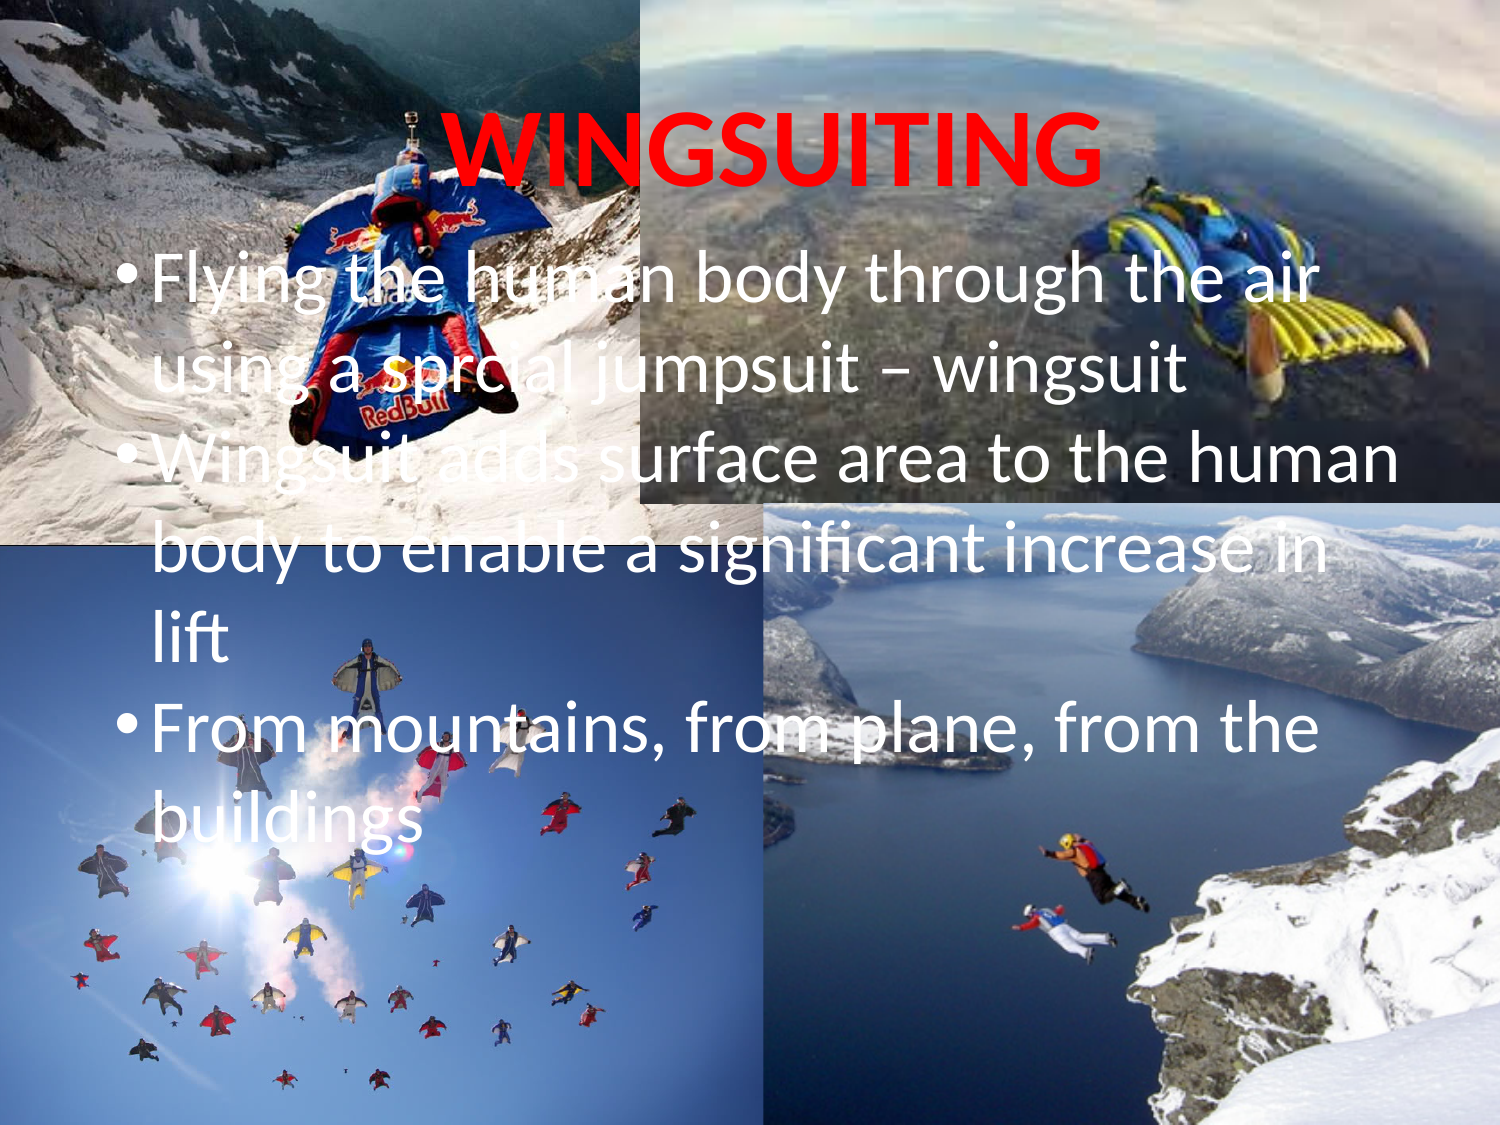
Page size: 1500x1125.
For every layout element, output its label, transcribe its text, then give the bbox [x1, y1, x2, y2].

text_box Flying the human body through the air using a sprcial jumpsuit – wingsuit Wingsuit adds surface area to the human body to enable a significant increase in lift From mountains, from plane, from the buildings [100, 219, 1436, 865]
text_box WINGSUITING [123, 66, 1424, 217]
picture [0, 0, 1500, 1125]
